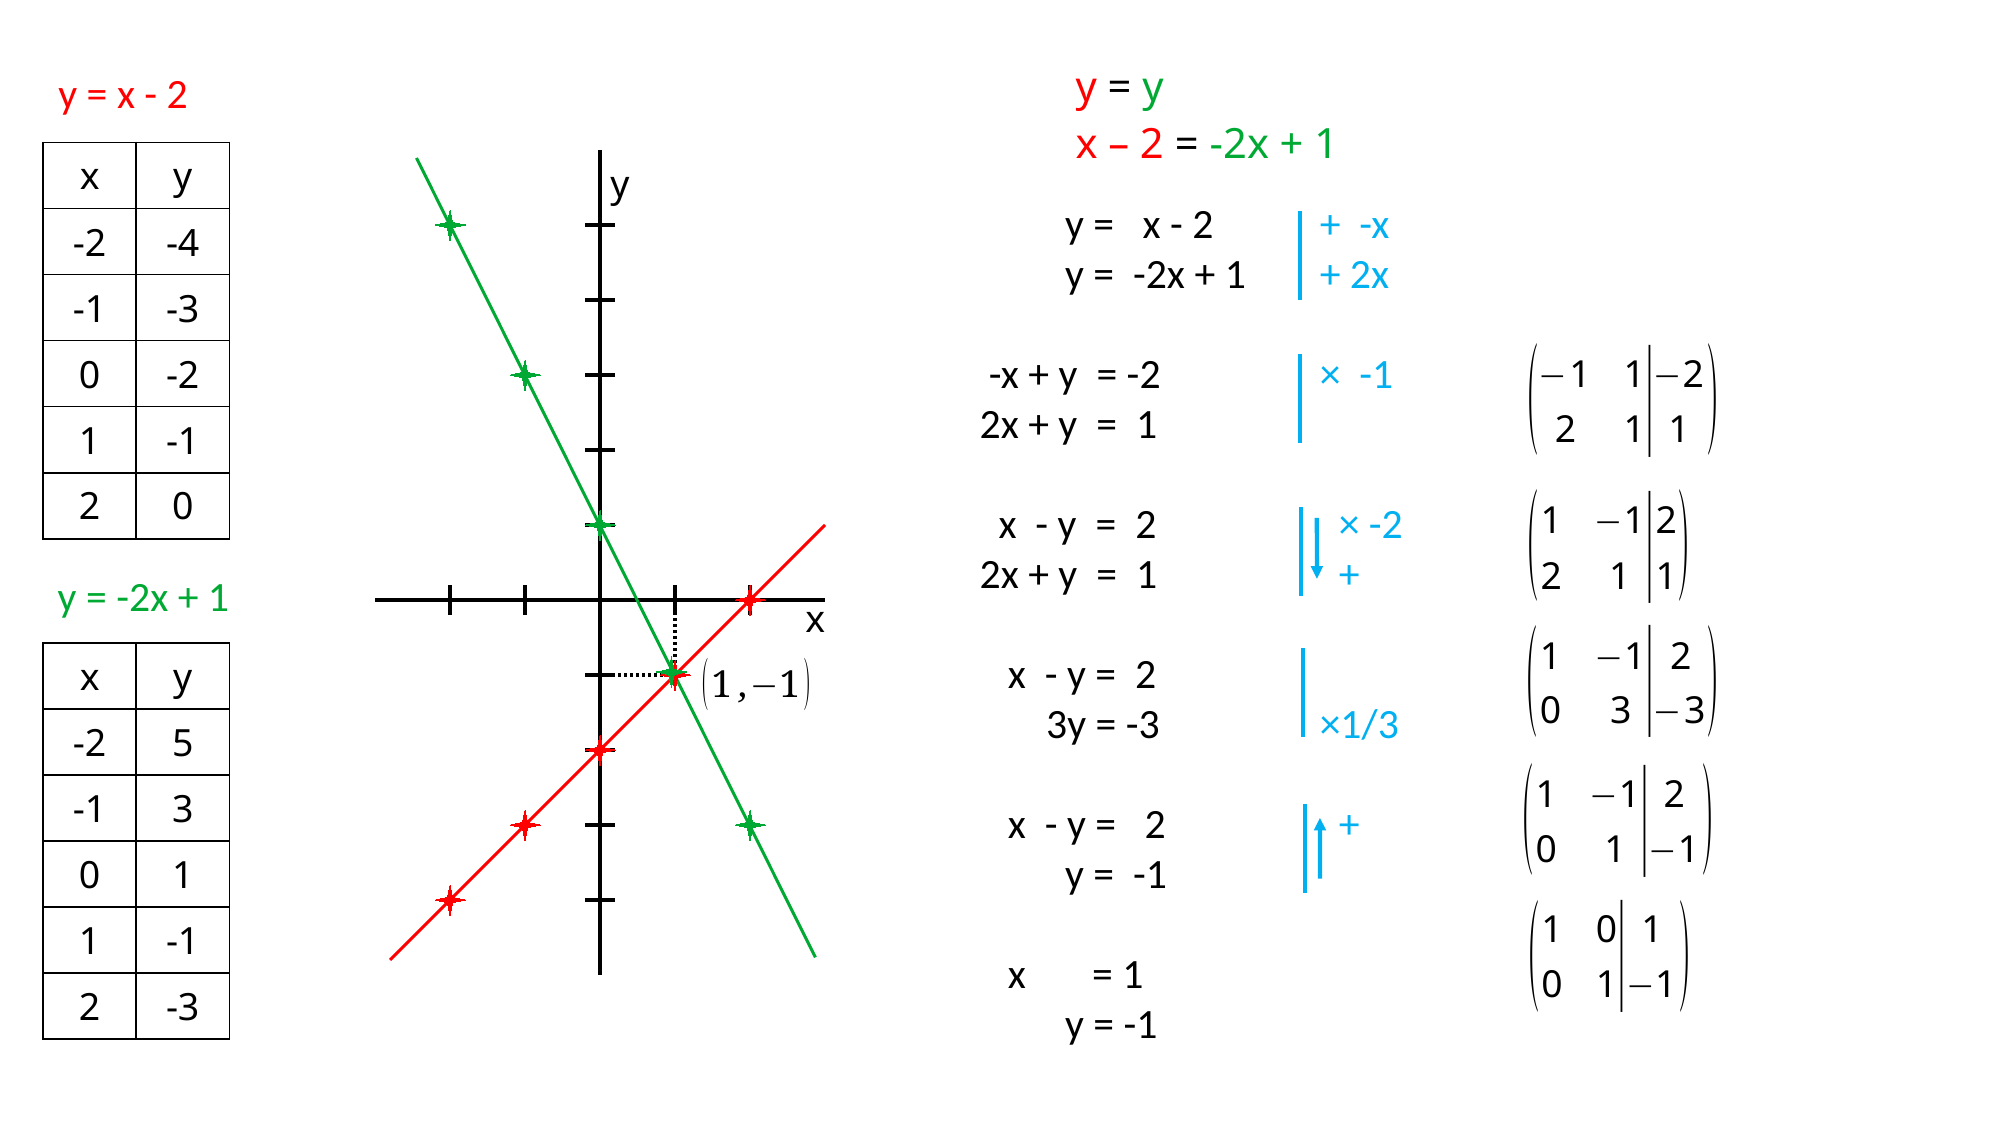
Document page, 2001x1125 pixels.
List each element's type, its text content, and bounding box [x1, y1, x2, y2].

table_cell 0 [44, 341, 135, 406]
table_cell 2 [44, 474, 135, 538]
table_cell -2 [44, 710, 135, 774]
text_box [585, 510, 616, 541]
table_cell -3 [137, 974, 229, 1038]
table_header y [137, 644, 229, 708]
chart [1519, 623, 1726, 740]
chart [1520, 897, 1698, 1014]
table_cell 2 [44, 974, 135, 1038]
text_box y = x - 2 y = -2x + 1 -x + y = -2 2x + y = 1 x - y = 2 2x + y = 1 x - y = 2 3y = -3 x - y = 2 y = -1 x = 1 y = -1 [964, 189, 1394, 1055]
text_box [735, 810, 766, 841]
chart [1515, 762, 1721, 879]
chart [1519, 342, 1726, 459]
text_box [735, 585, 766, 616]
text_box + -x + 2x × -1 × -2 + ×1/3 + [1305, 189, 1435, 855]
chart [695, 655, 830, 719]
table_cell -1 [44, 776, 135, 840]
table_cell 1 [137, 842, 229, 906]
text_box [510, 360, 541, 391]
table_cell 5 [137, 710, 229, 774]
table_cell 3 [137, 776, 229, 840]
table_header x [44, 644, 135, 708]
table_cell 0 [137, 474, 229, 538]
table_header x [44, 143, 135, 208]
table_cell -1 [137, 908, 229, 972]
text_box y = x - 2 [43, 58, 203, 124]
text_box y [595, 149, 645, 216]
table_cell -3 [137, 275, 229, 340]
text_box [435, 210, 466, 241]
table_cell 1 [44, 908, 135, 972]
chart [1519, 488, 1697, 605]
table_cell -1 [137, 407, 229, 472]
table_cell 0 [44, 842, 135, 906]
text_box y = -2x + 1 [42, 562, 285, 628]
table_cell 1 [44, 407, 135, 472]
table_cell -4 [137, 209, 229, 274]
table_header y [137, 143, 229, 208]
table_cell -2 [137, 341, 229, 406]
text_box [435, 885, 466, 916]
text_box [510, 810, 541, 841]
table_cell -1 [44, 275, 135, 340]
text_box x [790, 585, 841, 651]
text_box [585, 735, 616, 766]
table_cell -2 [44, 209, 135, 274]
text_box [656, 656, 691, 691]
text_box y = y x – 2 = -2x + 1 [1060, 49, 1354, 179]
